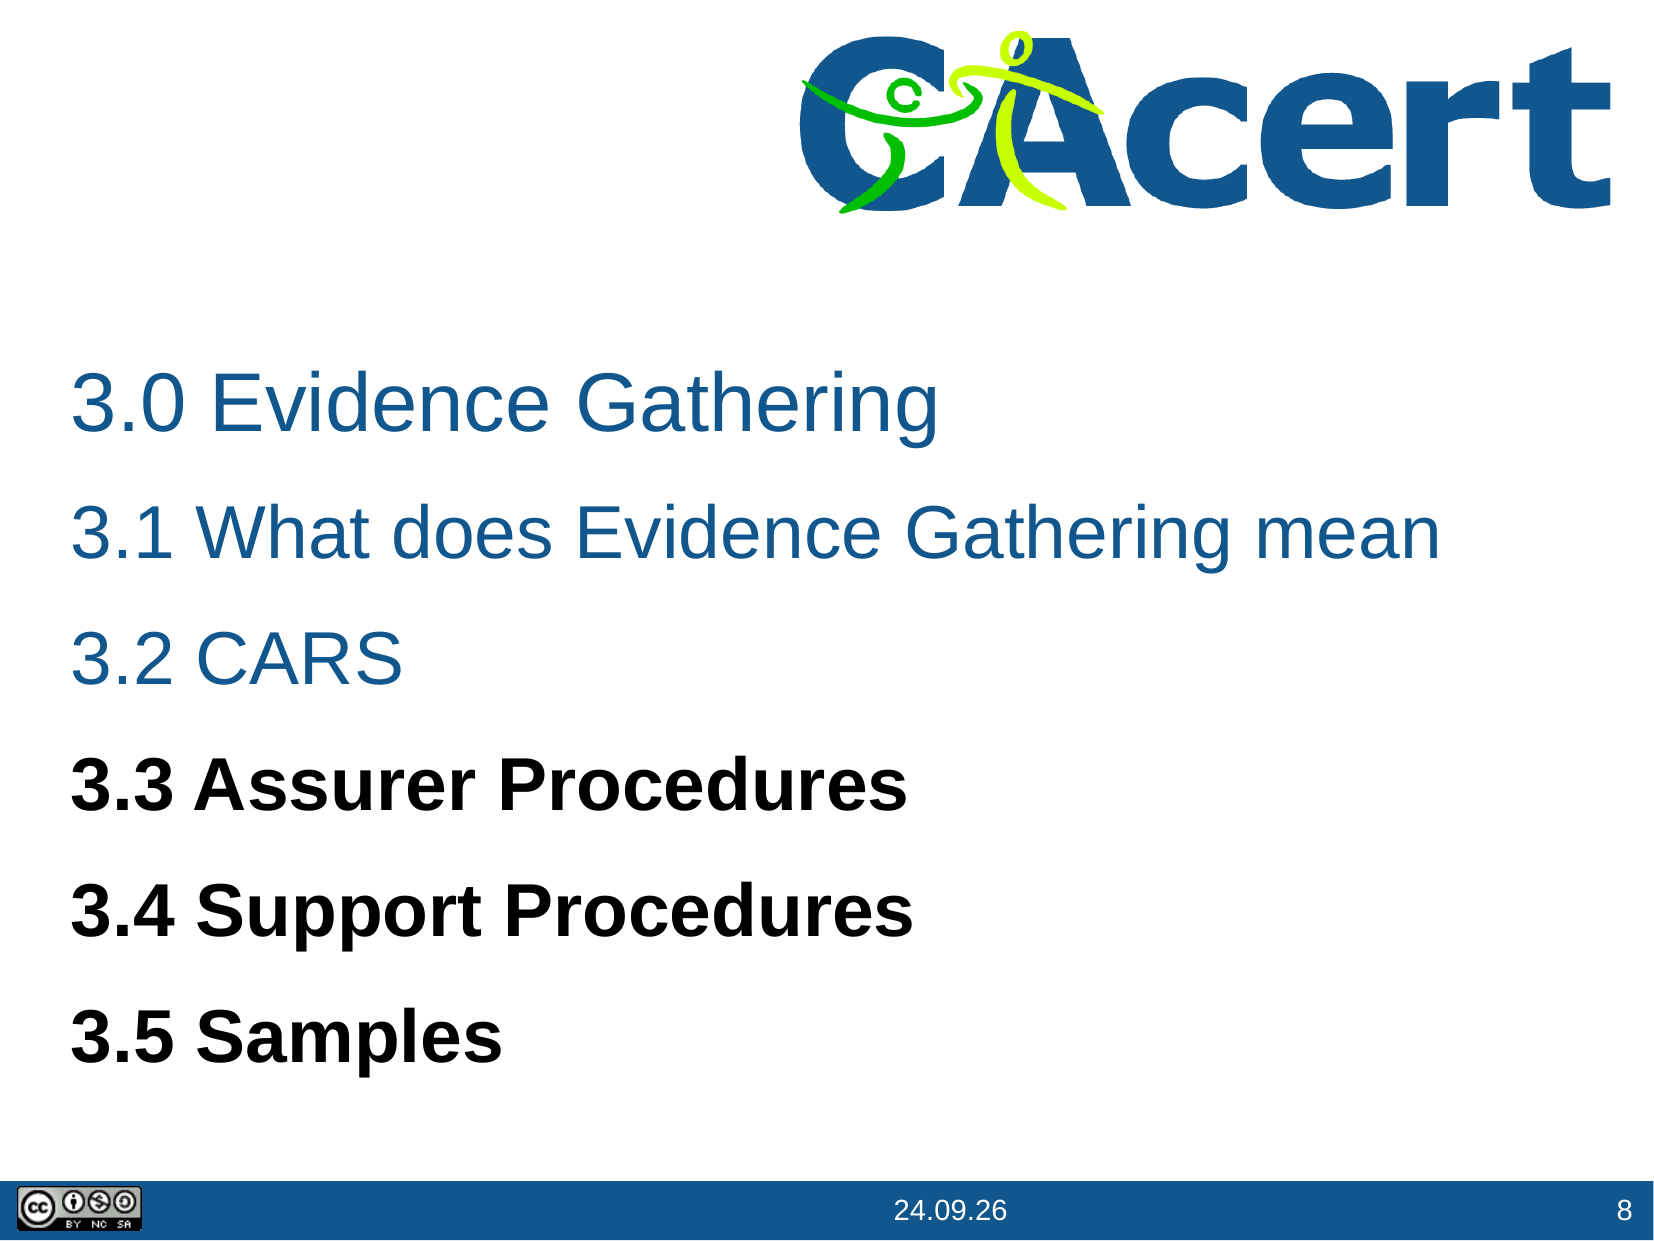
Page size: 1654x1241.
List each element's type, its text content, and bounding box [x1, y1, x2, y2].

picture [17, 1186, 142, 1231]
picture [797, 27, 1613, 215]
title 3.0 Evidence Gathering 3.1 What does Evidence Gathering mean 3.2 CARS 3.3 Assurer Procedures 3.4 Support Procedures 3.5 Samples [70, 265, 1560, 1123]
